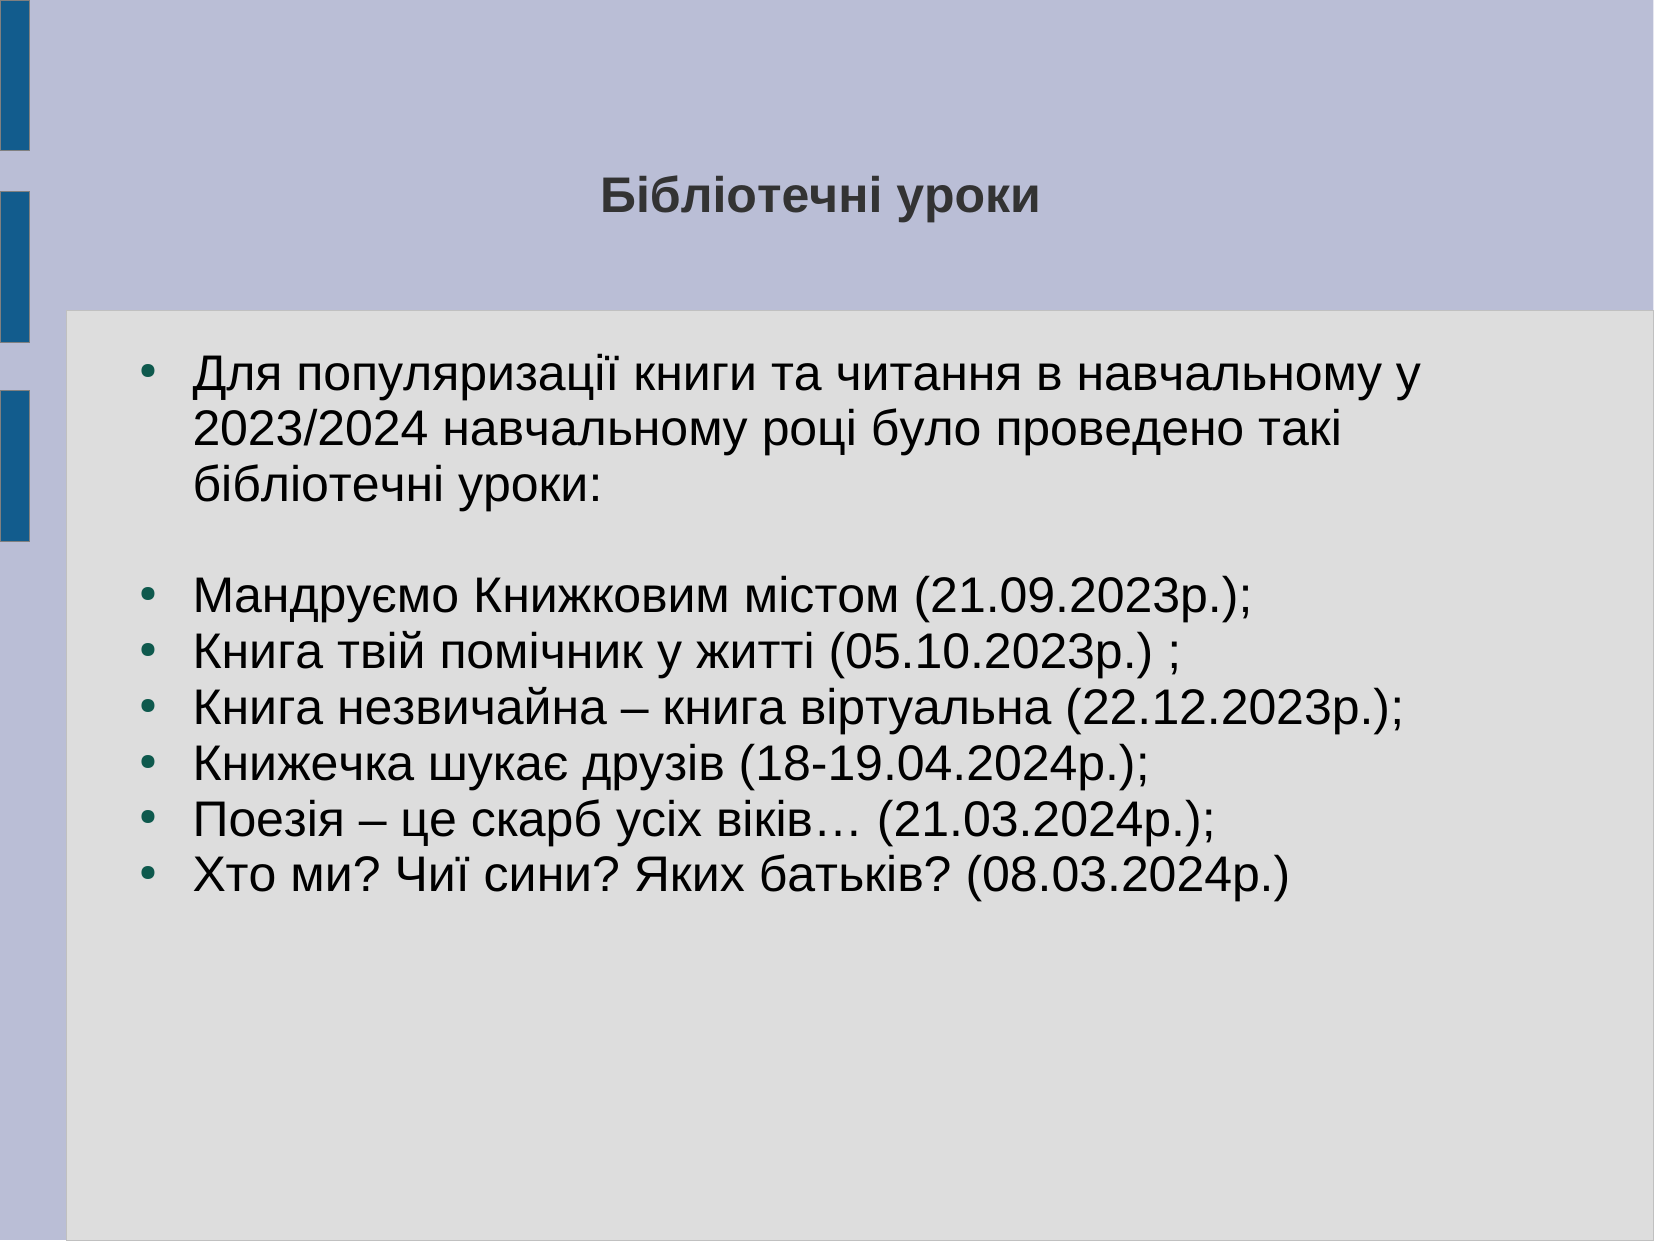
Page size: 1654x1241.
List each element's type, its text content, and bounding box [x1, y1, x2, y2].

title Бібліотечні уроки [121, 91, 1534, 299]
list Для популяризації книги та читання в навчальному у 2023/2024 навчальному році було проведено такі бібліотечні уроки: Мандруємо Книжковим містом (21.09.2023р.); Книга твій помічник у житті (05.10.2023р.) ; Книга незвичайна – книга віртуальна (22.12.2023р.); Книжечка шукає друзів (18-19.04.2024р.); Поезія – це скарб усіх віків… (21.03.2024р.); Хто ми? Чиї сини? Яких батьків? (08.03.2024р.) [121, 344, 1534, 1127]
